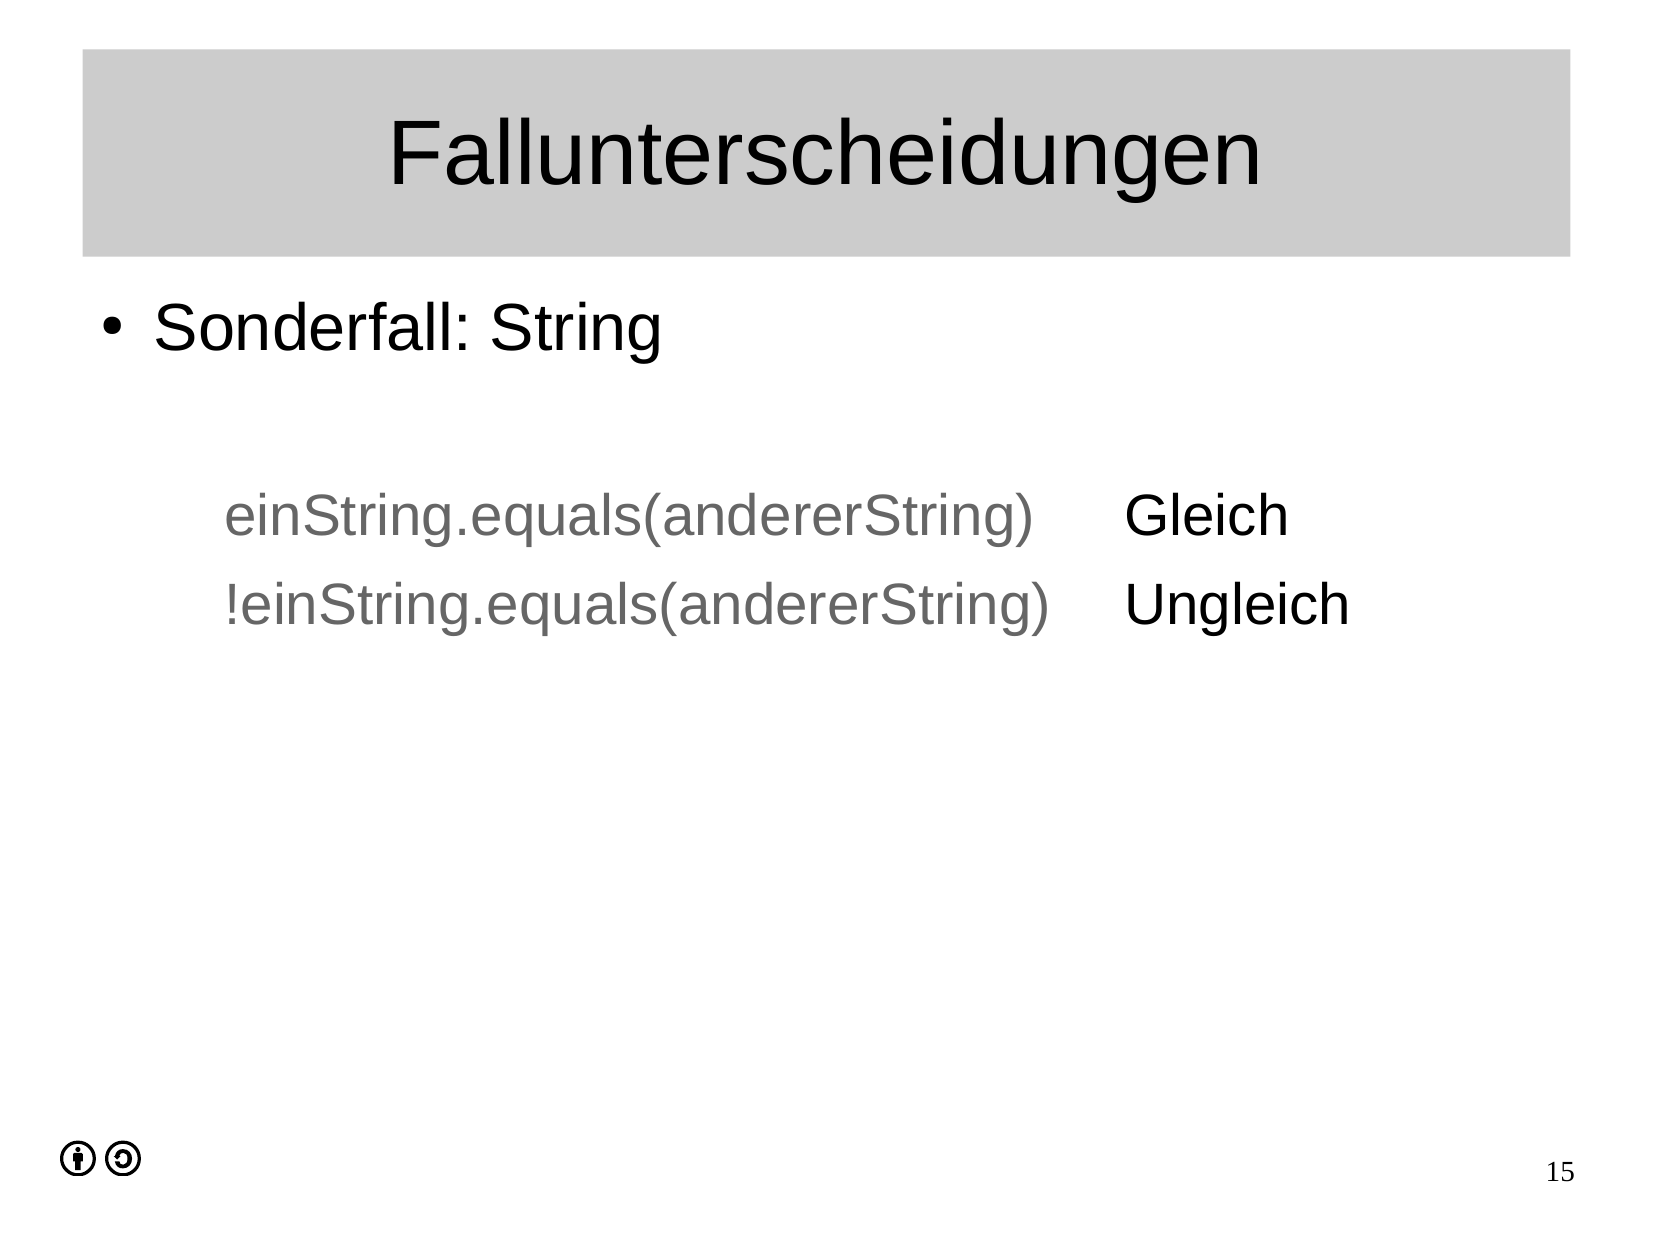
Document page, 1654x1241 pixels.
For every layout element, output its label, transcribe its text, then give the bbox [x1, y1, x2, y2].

list Sonderfall: String einString.equals(andererString) Gleich !einString.equals(andererString) Ungleich [82, 290, 1538, 1010]
title Fallunterscheidungen [82, 49, 1571, 257]
